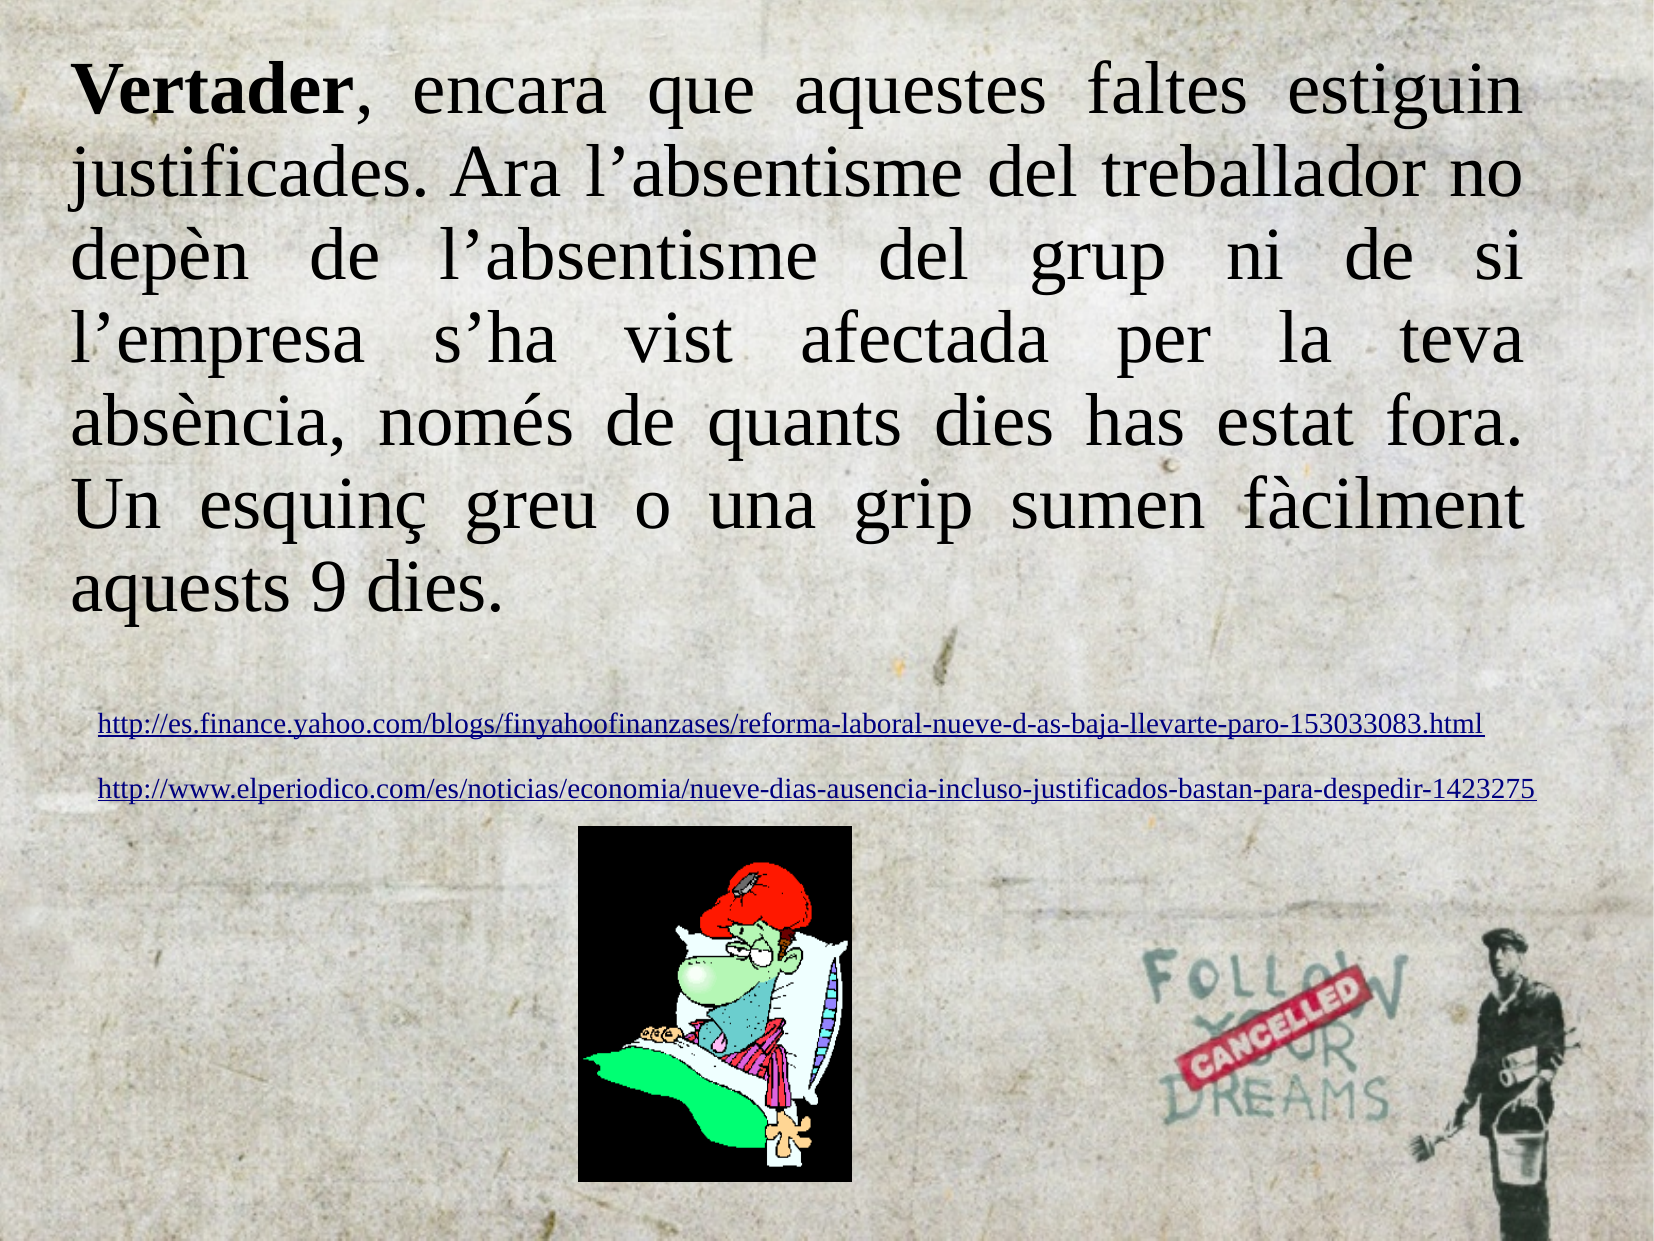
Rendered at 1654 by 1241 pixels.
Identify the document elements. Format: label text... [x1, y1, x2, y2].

picture [0, 0, 1654, 1241]
text_box http://es.finance.yahoo.com/blogs/finyahoofinanzases/reforma-laboral-nueve-d-as-baja-llevarte-paro-153033083.html http://www.elperiodico.com/es/noticias/economia/nueve-dias-ausencia-incluso-justificados-bastan-para-despedir-1423275 [82, 658, 1630, 812]
list Vertader, encara que aquestes faltes estiguin justificades. Ara l’absentisme del treballador no depèn de l’absentisme del grup ni de si l’empresa s’ha vist afectada per la teva absència, només de quants dies has estat fora. Un esquinç greu o una grip sumen fàcilment aquests 9 dies. [70, 47, 1526, 662]
